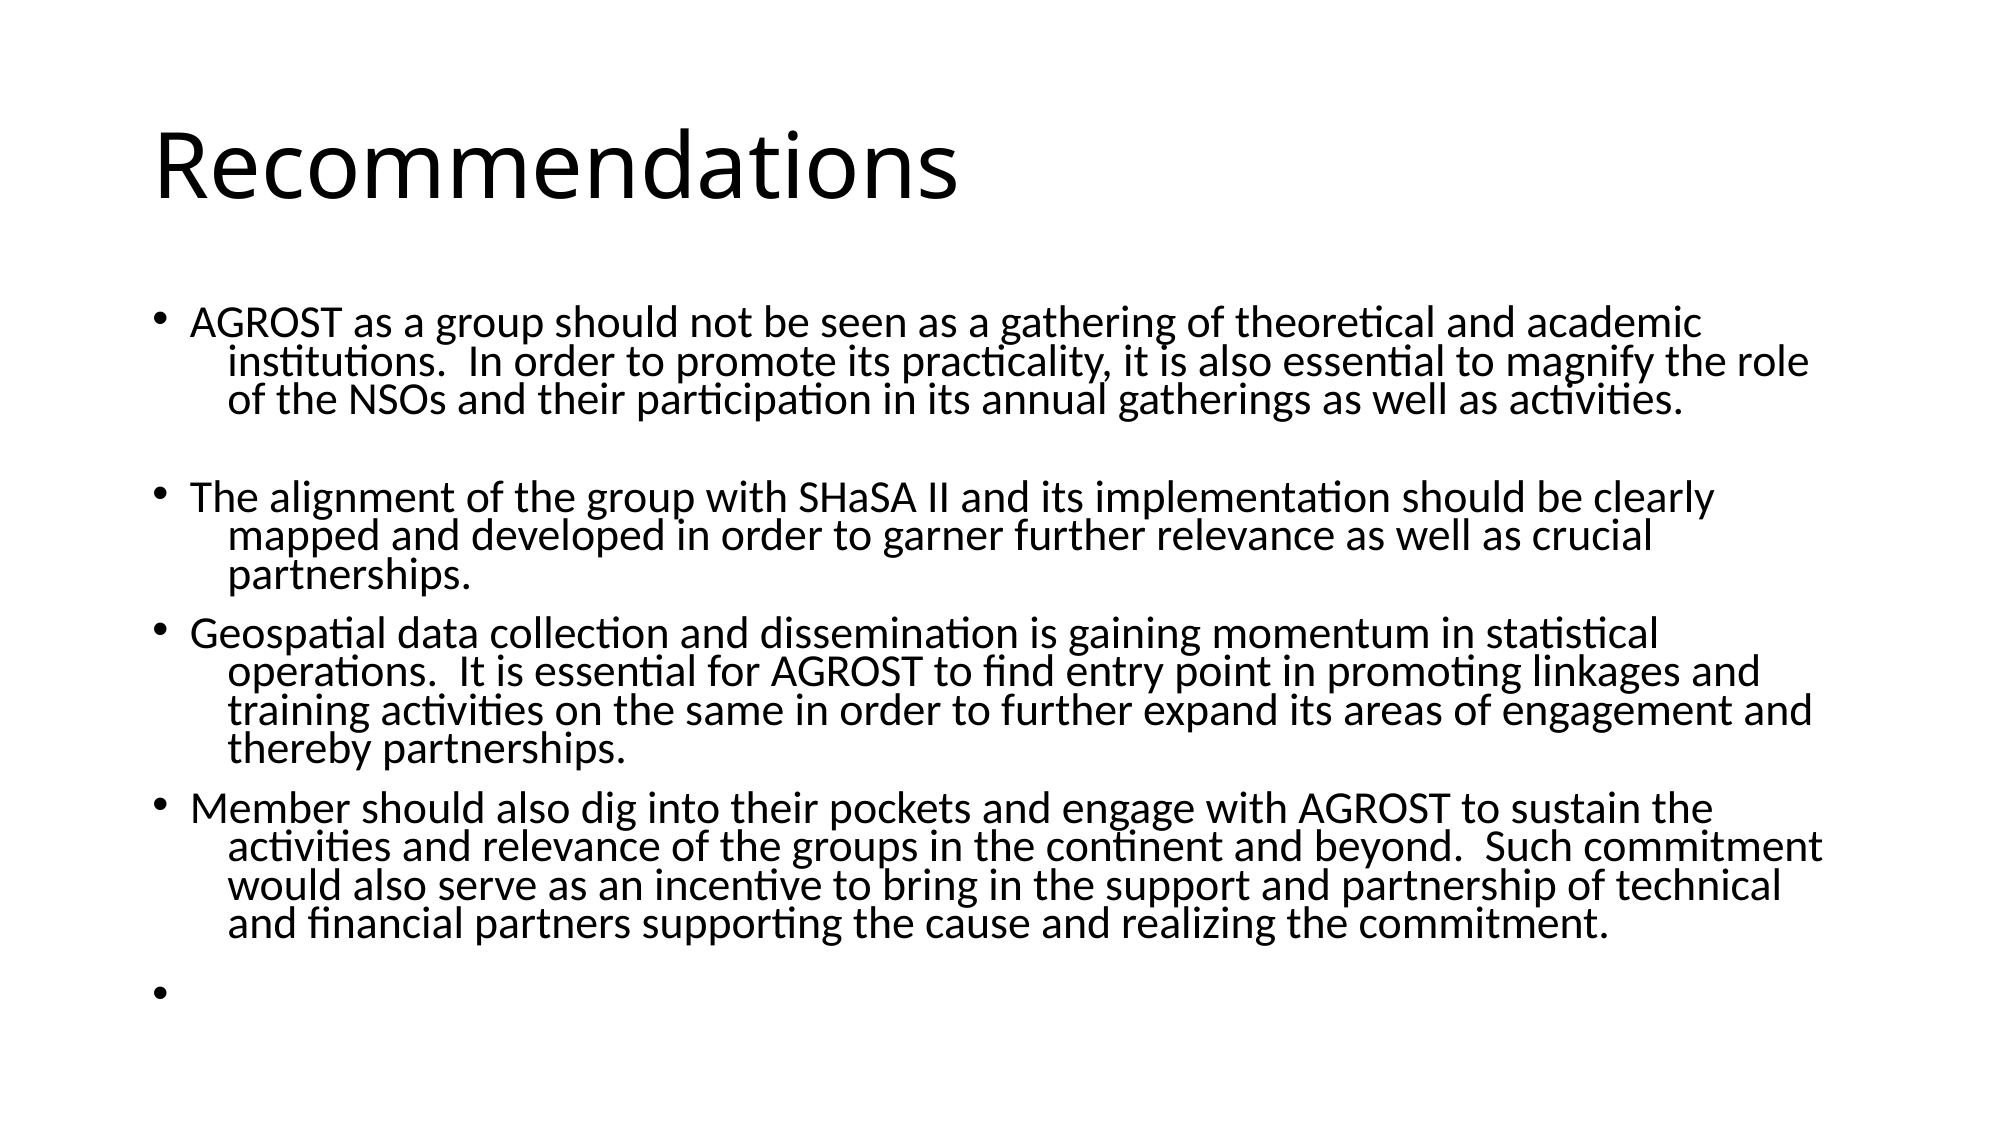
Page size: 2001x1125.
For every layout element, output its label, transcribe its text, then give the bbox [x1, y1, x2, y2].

list AGROST as a group should not be seen as a gathering of theoretical and academic institutions. In order to promote its practicality, it is also essential to magnify the role of the NSOs and their participation in its annual gatherings as well as activities. The alignment of the group with SHaSA II and its implementation should be clearly mapped and developed in order to garner further relevance as well as crucial partnerships. Geospatial data collection and dissemination is gaining momentum in statistical operations. It is essential for AGROST to find entry point in promoting linkages and training activities on the same in order to further expand its areas of engagement and thereby partnerships. Member should also dig into their pockets and engage with AGROST to sustain the activities and relevance of the groups in the continent and beyond. Such commitment would also serve as an incentive to bring in the support and partnership of technical and financial partners supporting the cause and realizing the commitment. [137, 299, 1863, 1014]
title Recommendations [137, 59, 1863, 278]
